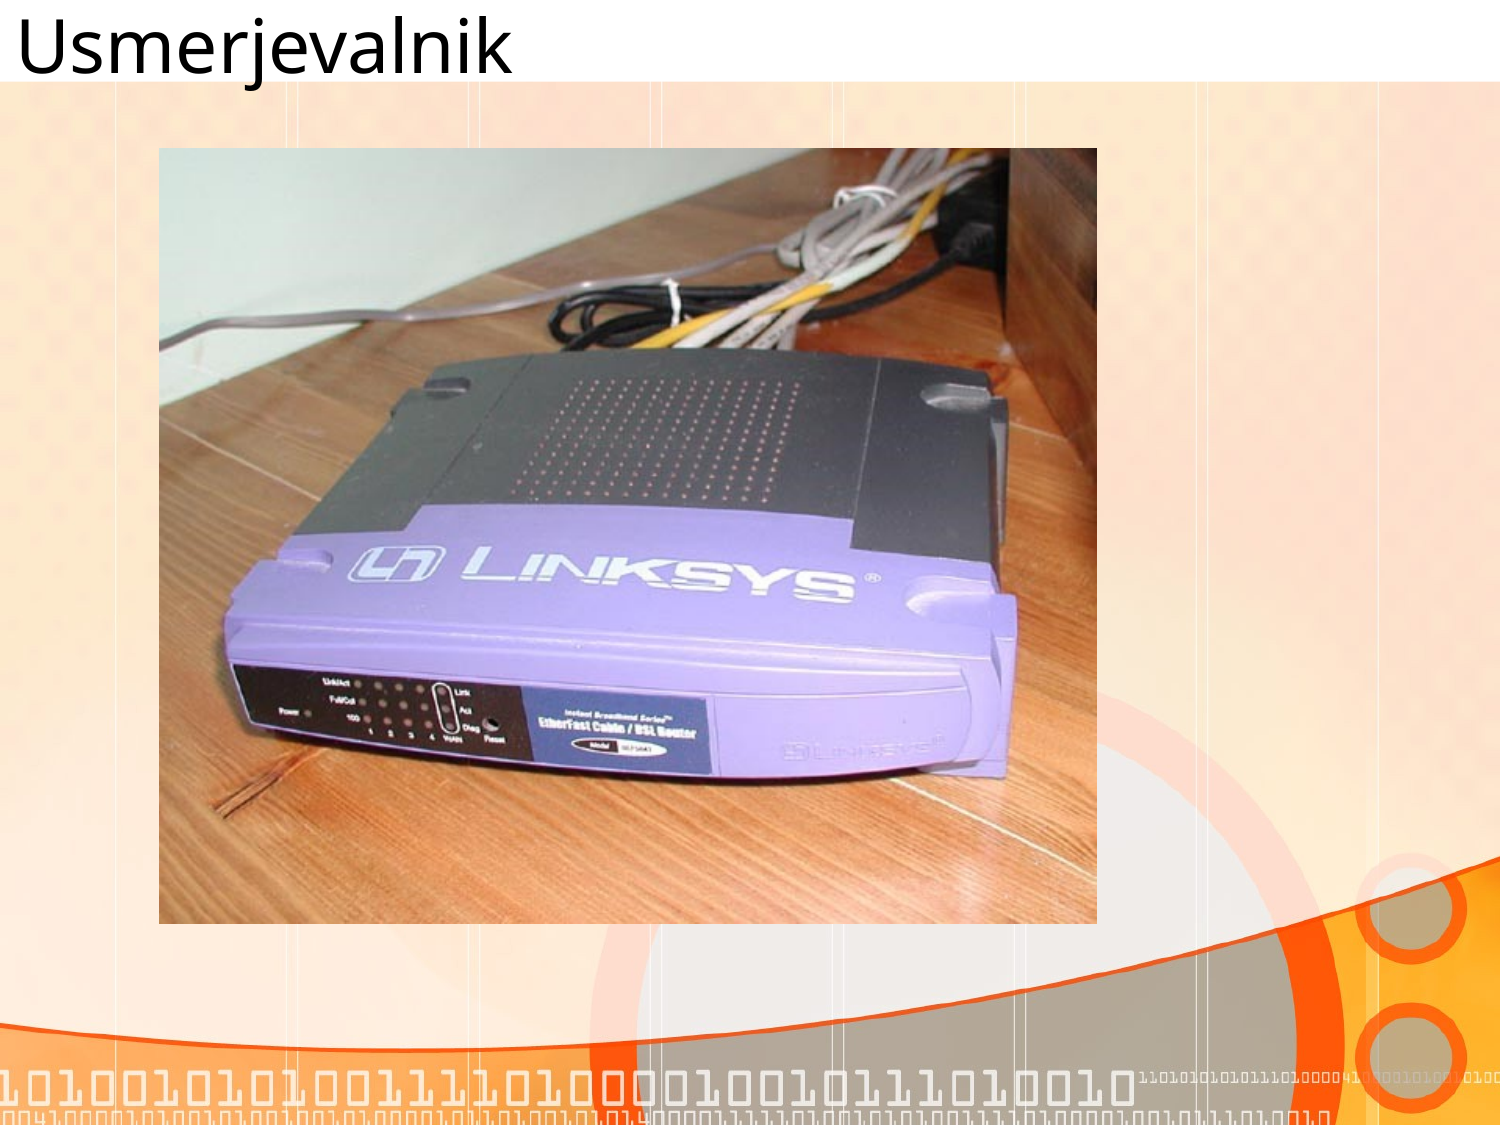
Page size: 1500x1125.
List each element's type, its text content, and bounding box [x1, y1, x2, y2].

title Usmerjevalnik [0, 0, 1500, 100]
picture [0, 100, 1500, 1125]
